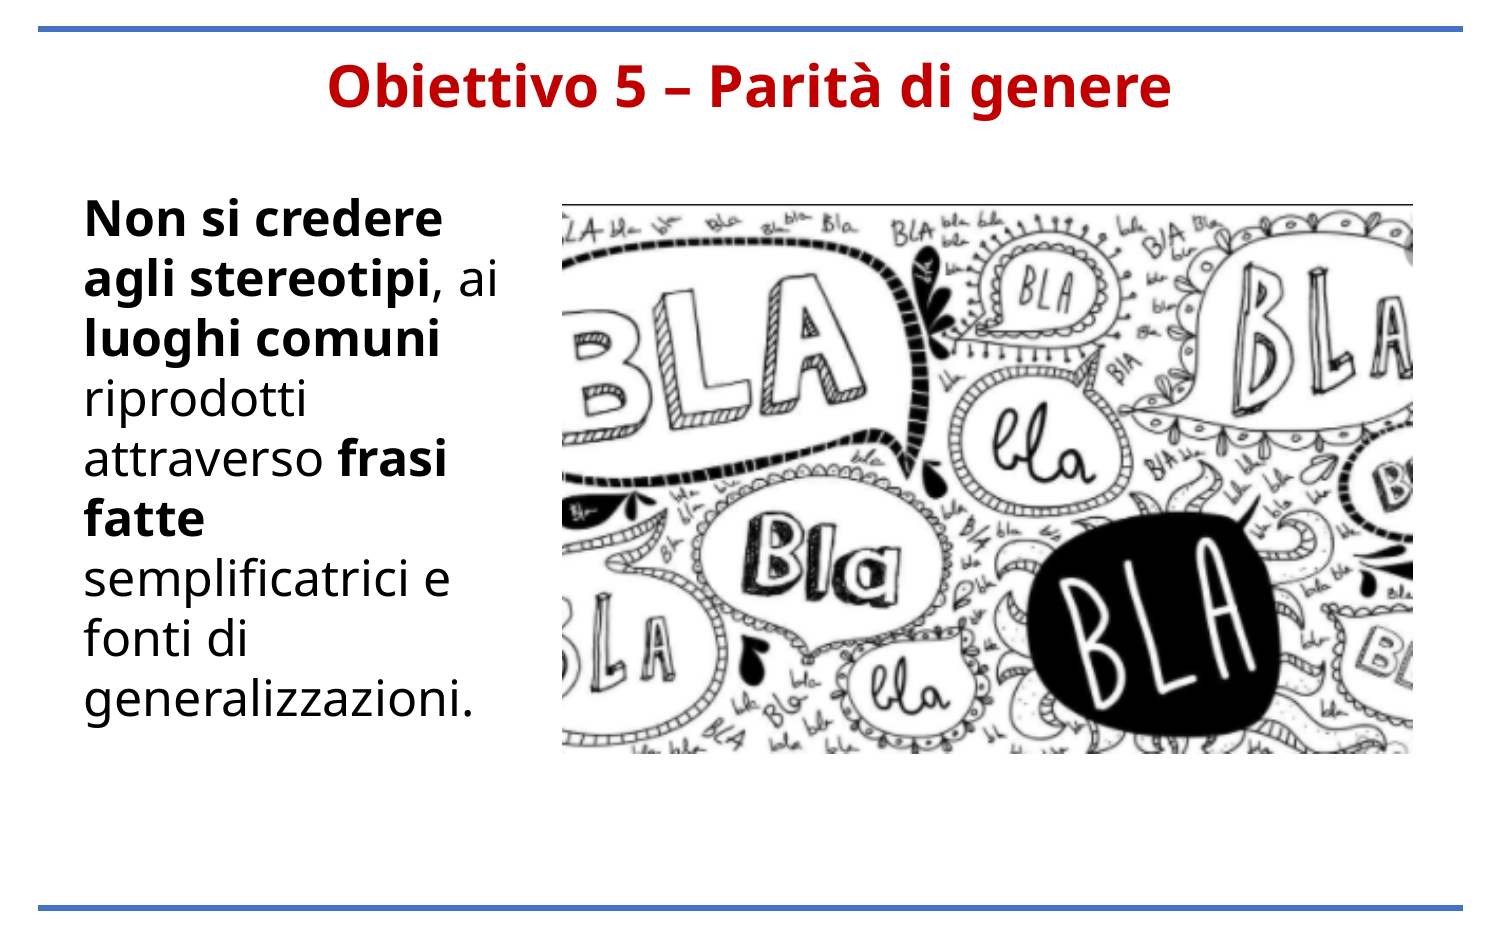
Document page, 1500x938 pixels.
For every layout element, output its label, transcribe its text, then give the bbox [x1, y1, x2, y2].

text_box Obiettivo 5 – Parità di genere [0, 49, 1500, 107]
picture [562, 204, 1413, 754]
text_box Non si credere agli stereotipi, ai luoghi comuni riprodotti attraverso frasi fatte semplificatrici e fonti di generalizzazioni. [68, 179, 546, 801]
